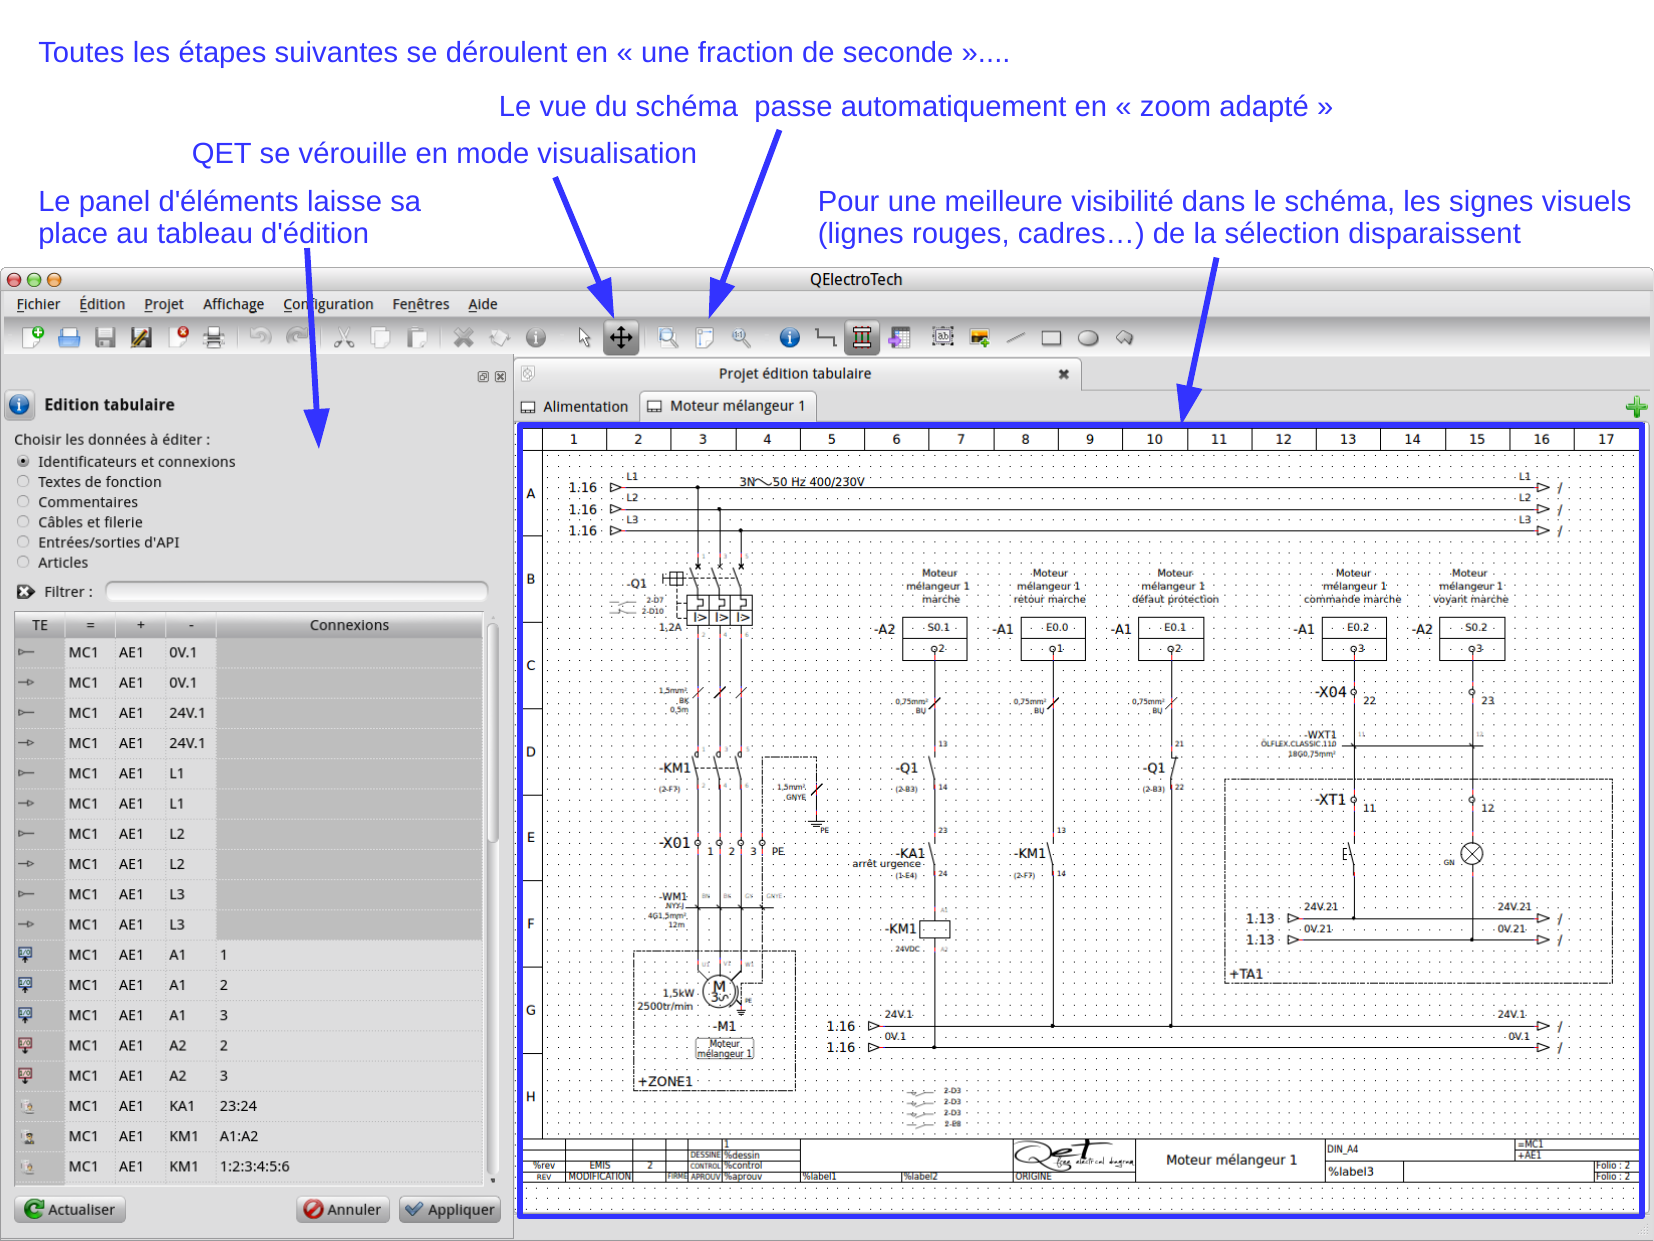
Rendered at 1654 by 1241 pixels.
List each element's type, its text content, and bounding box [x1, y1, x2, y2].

picture [523, 428, 1639, 1214]
text_box Pour une meilleure visibilité dans le schéma, les signes visuels (lignes rouges, cadres…) de la sélection disparaissent [803, 177, 1654, 258]
text_box QET se vérouille en mode visualisation [177, 129, 721, 189]
text_box Le panel d'éléments laisse sa place au tableau d'édition [23, 177, 449, 258]
text_box Toutes les étapes suivantes se déroulent en « une fraction de seconde ».... [23, 28, 1595, 88]
text_box Le vue du schéma passe automatiquement en « zoom adapté » [484, 82, 1382, 142]
picture [0, 267, 1654, 1241]
